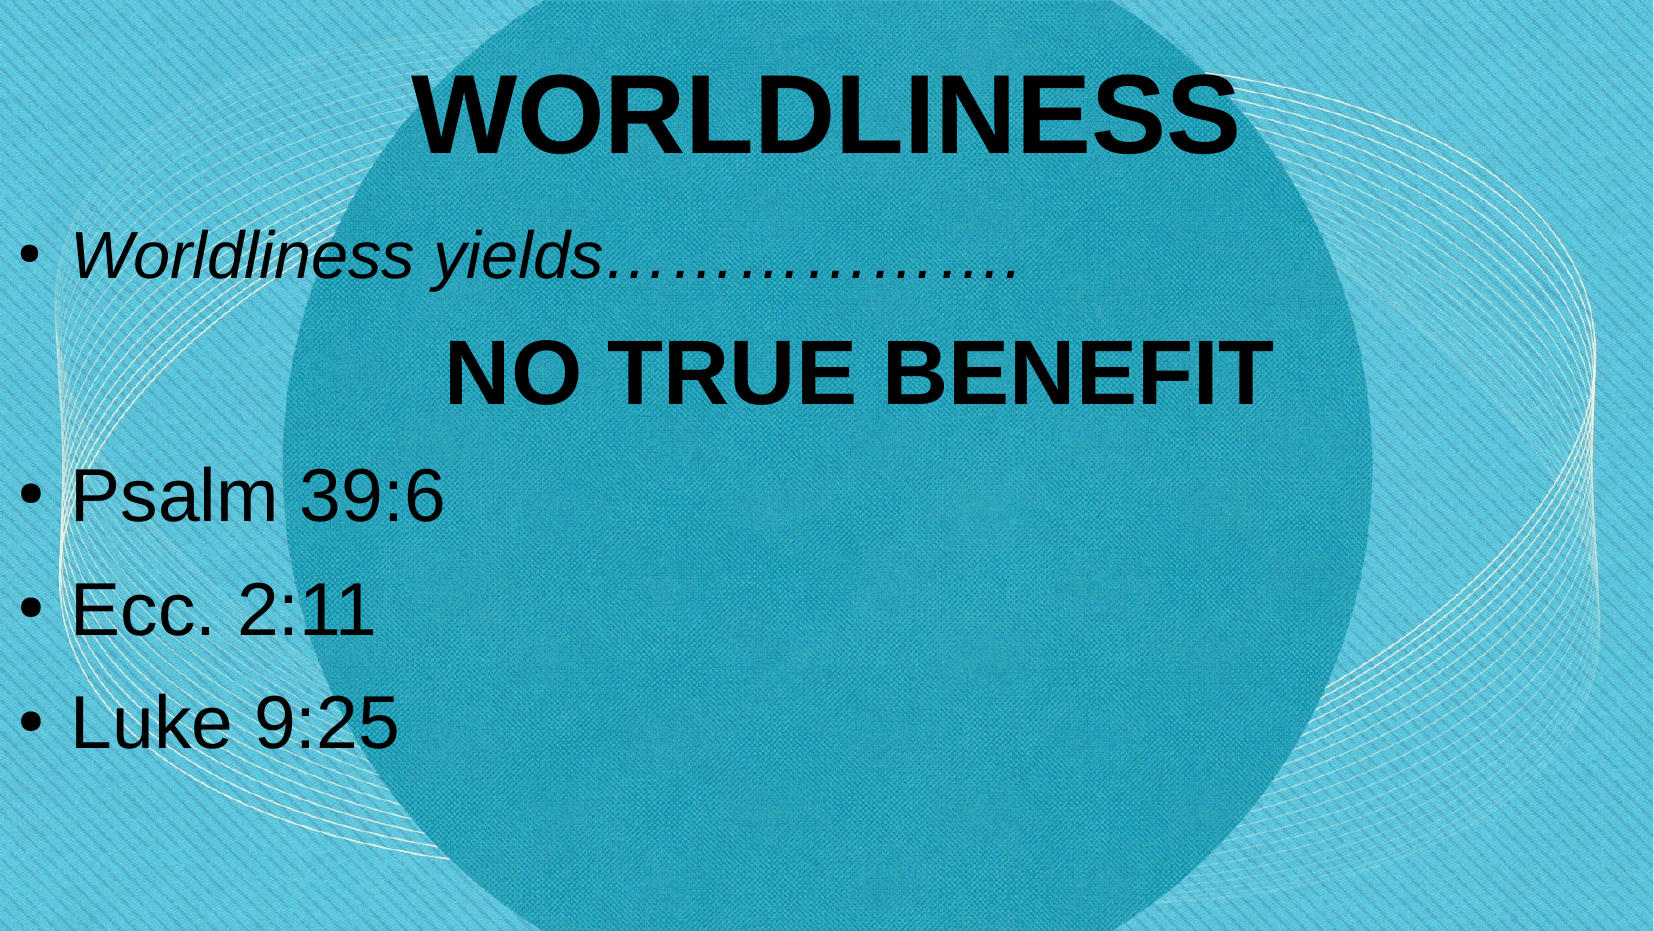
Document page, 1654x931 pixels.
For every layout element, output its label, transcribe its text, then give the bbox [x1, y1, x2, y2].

picture [0, 0, 1654, 931]
title WORLDLINESS [82, 37, 1571, 193]
list Worldliness yields………………. NO TRUE BENEFIT Psalm 39:6 Ecc. 2:11 Luke 9:25 [0, 217, 1651, 916]
